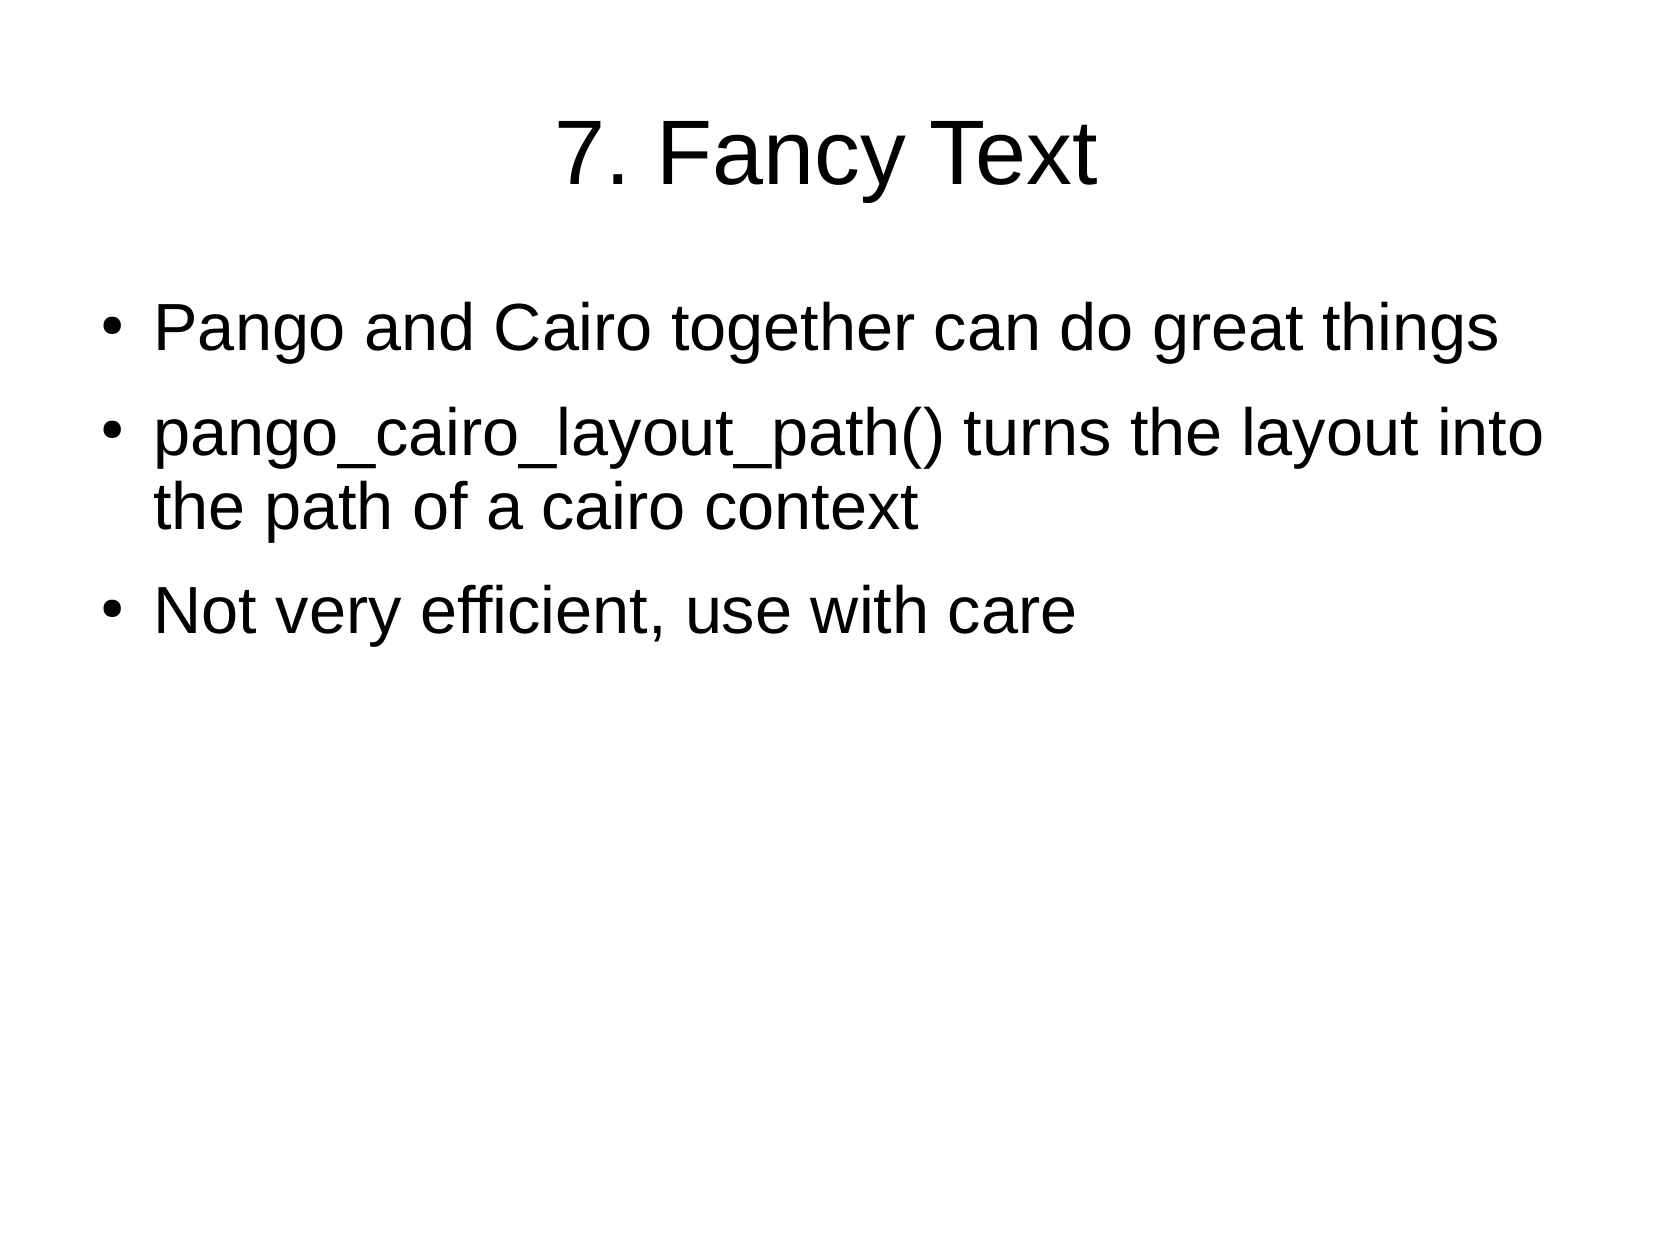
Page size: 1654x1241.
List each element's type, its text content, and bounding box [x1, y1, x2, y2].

list Pango and Cairo together can do great things pango_cairo_layout_path() turns the layout into the path of a cairo context Not very efficient, use with care [82, 290, 1571, 1010]
title 7. Fancy Text [82, 49, 1571, 257]
